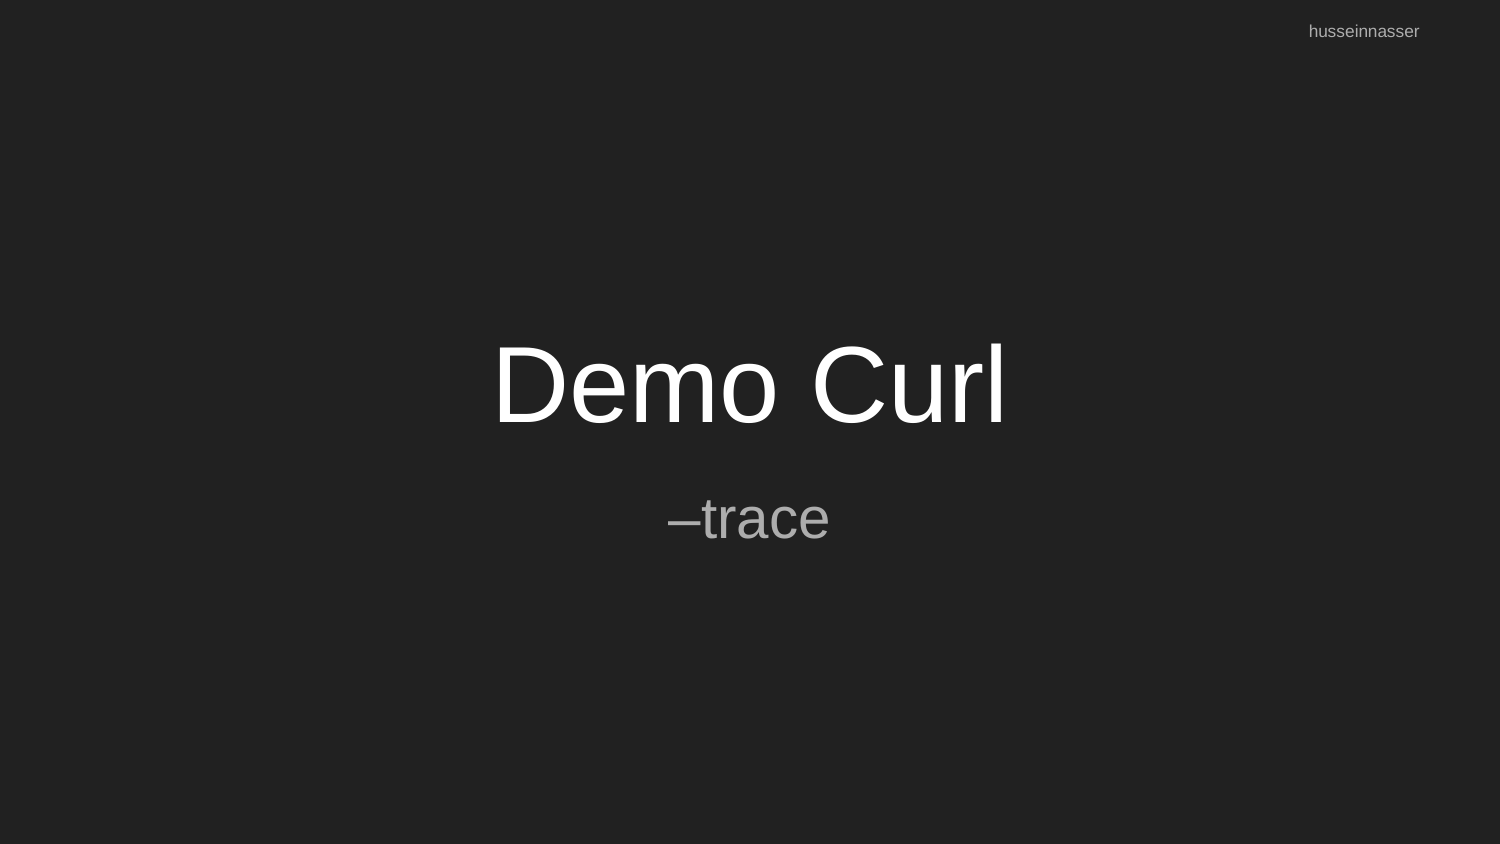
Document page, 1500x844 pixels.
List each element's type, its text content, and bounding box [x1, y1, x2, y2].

subtitle –trace [51, 464, 1449, 595]
subtitle husseinnasser [1236, 11, 1492, 53]
title Demo Curl [51, 122, 1449, 459]
